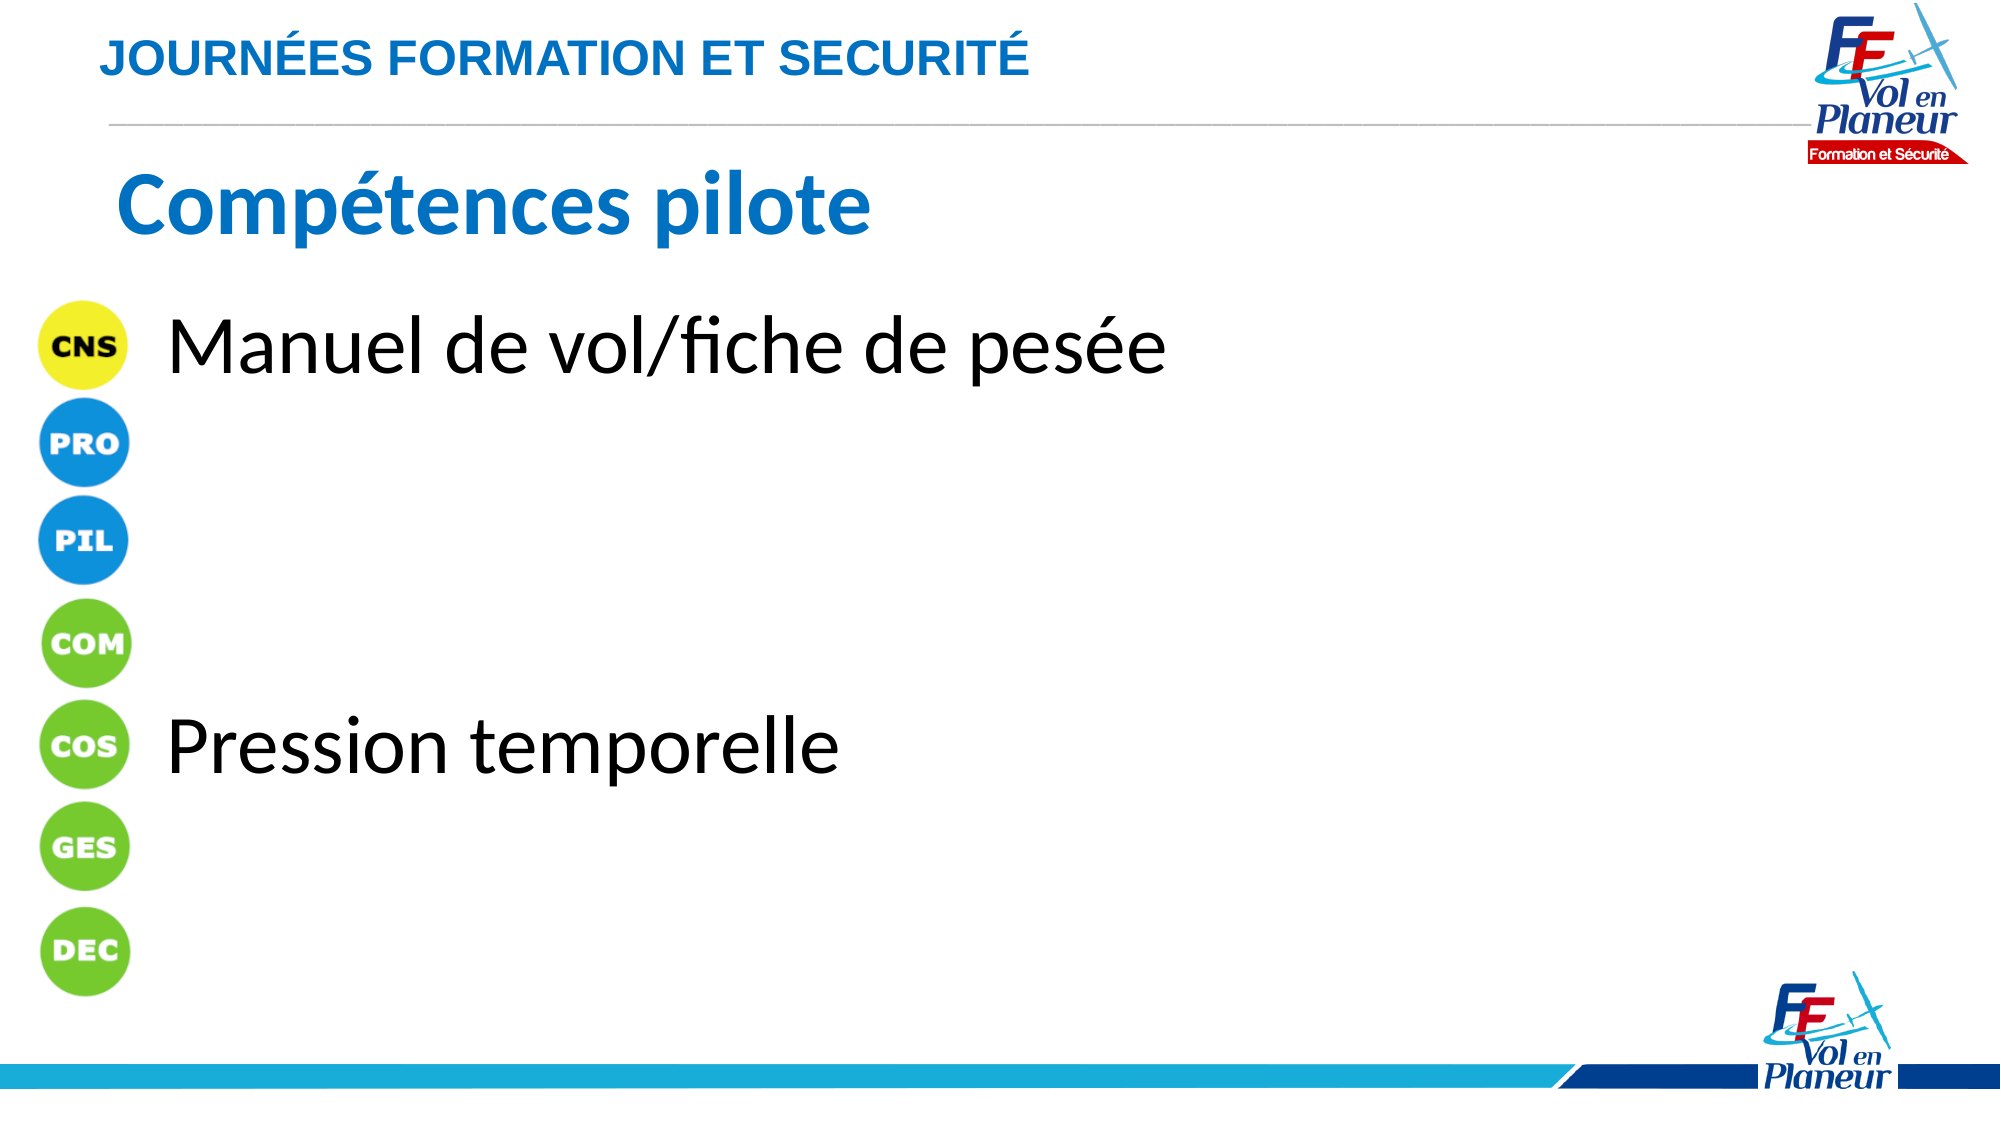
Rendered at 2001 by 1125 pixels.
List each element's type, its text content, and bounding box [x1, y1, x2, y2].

list JOURNÉES FORMATION ET SECURITÉ [70, 24, 1547, 93]
picture [1759, 2, 2000, 165]
picture [0, 282, 2000, 1125]
text_box Manuel de vol/fiche de pesée Pression temporelle [158, 282, 2000, 798]
text_box Compétences pilote [103, 135, 1800, 261]
